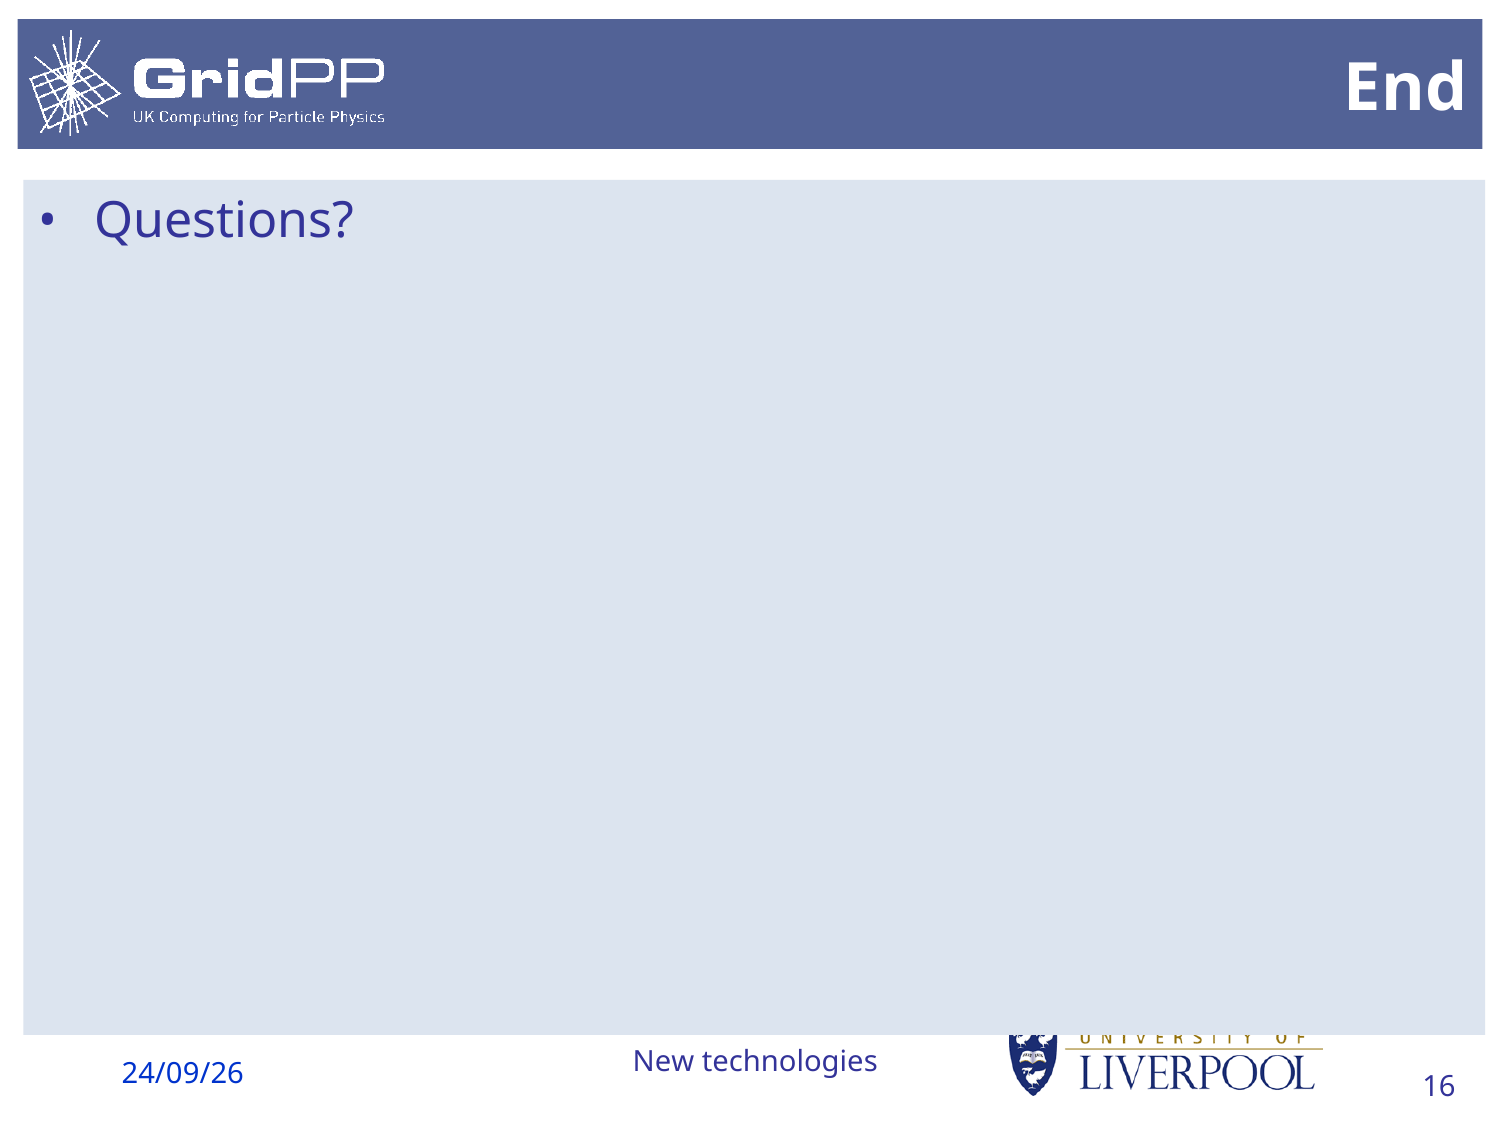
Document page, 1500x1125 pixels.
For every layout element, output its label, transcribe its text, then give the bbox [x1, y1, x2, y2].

list Questions? [23, 179, 1486, 1035]
text_box <number> [1388, 1059, 1471, 1094]
text_box New technologies [536, 1034, 975, 1094]
picture [29, 30, 384, 136]
picture [1009, 1035, 1323, 1096]
text_box 12/04/16 [29, 1046, 337, 1095]
title End [513, 19, 1483, 149]
